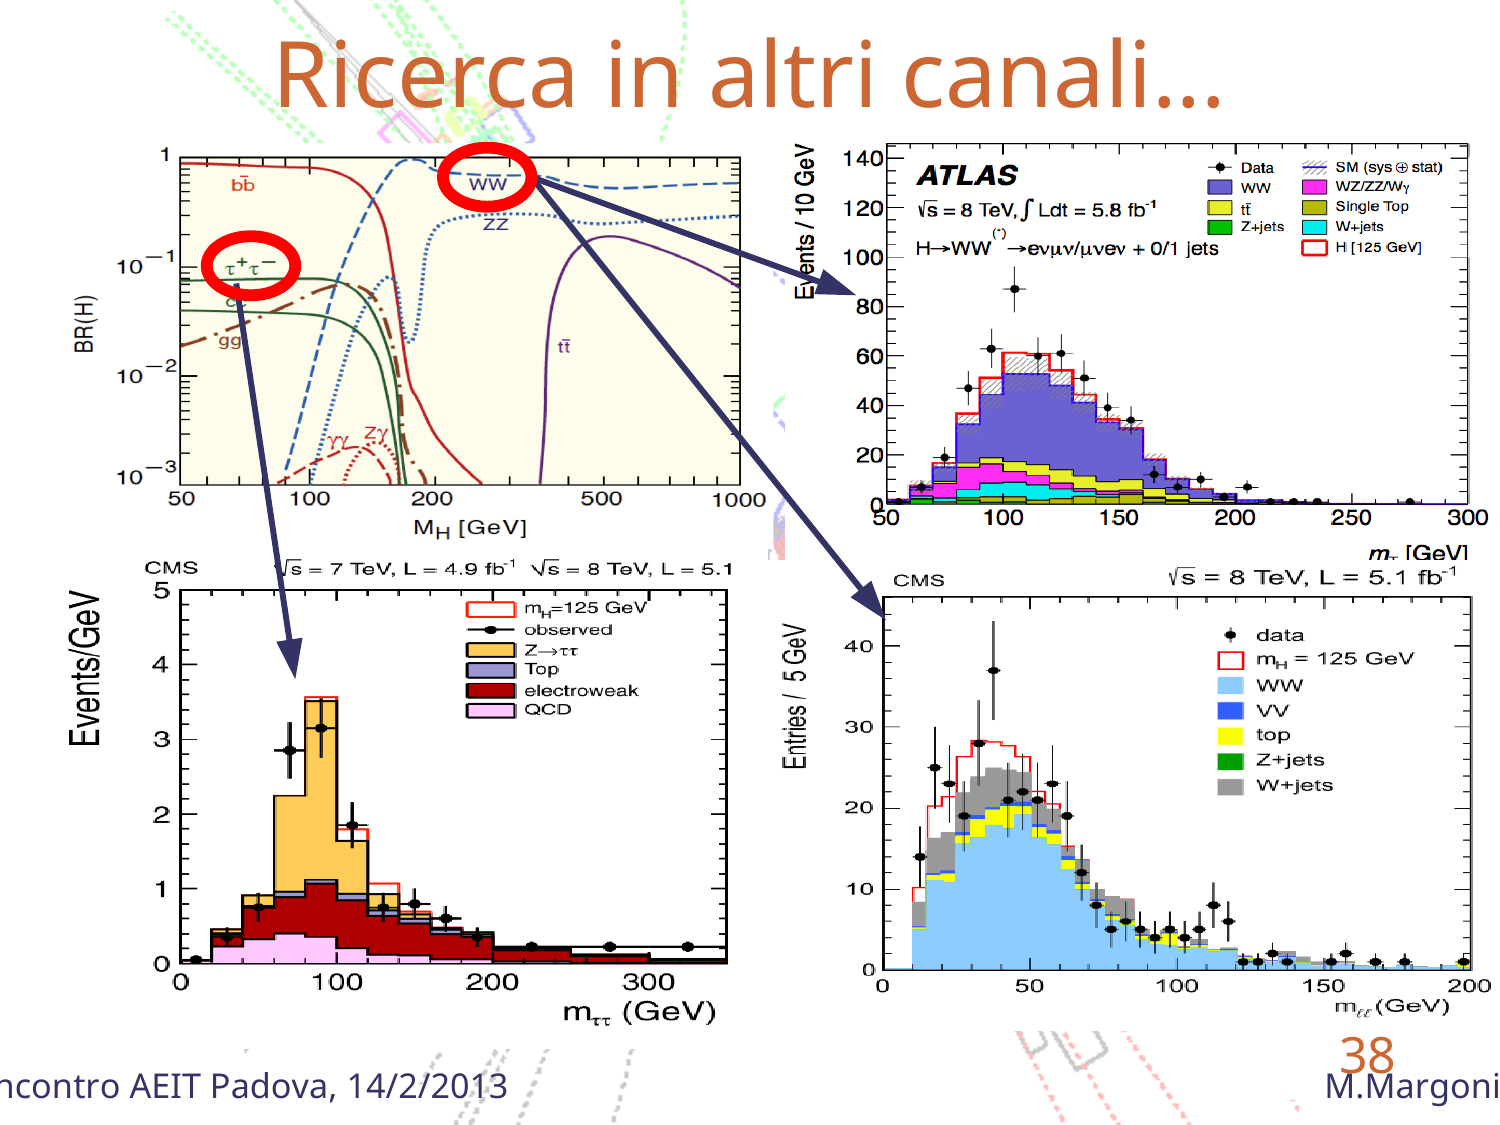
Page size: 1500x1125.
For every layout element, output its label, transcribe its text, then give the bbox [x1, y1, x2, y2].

title Ricerca in altri canali... [37, 3, 1463, 141]
picture [0, 0, 1500, 1125]
